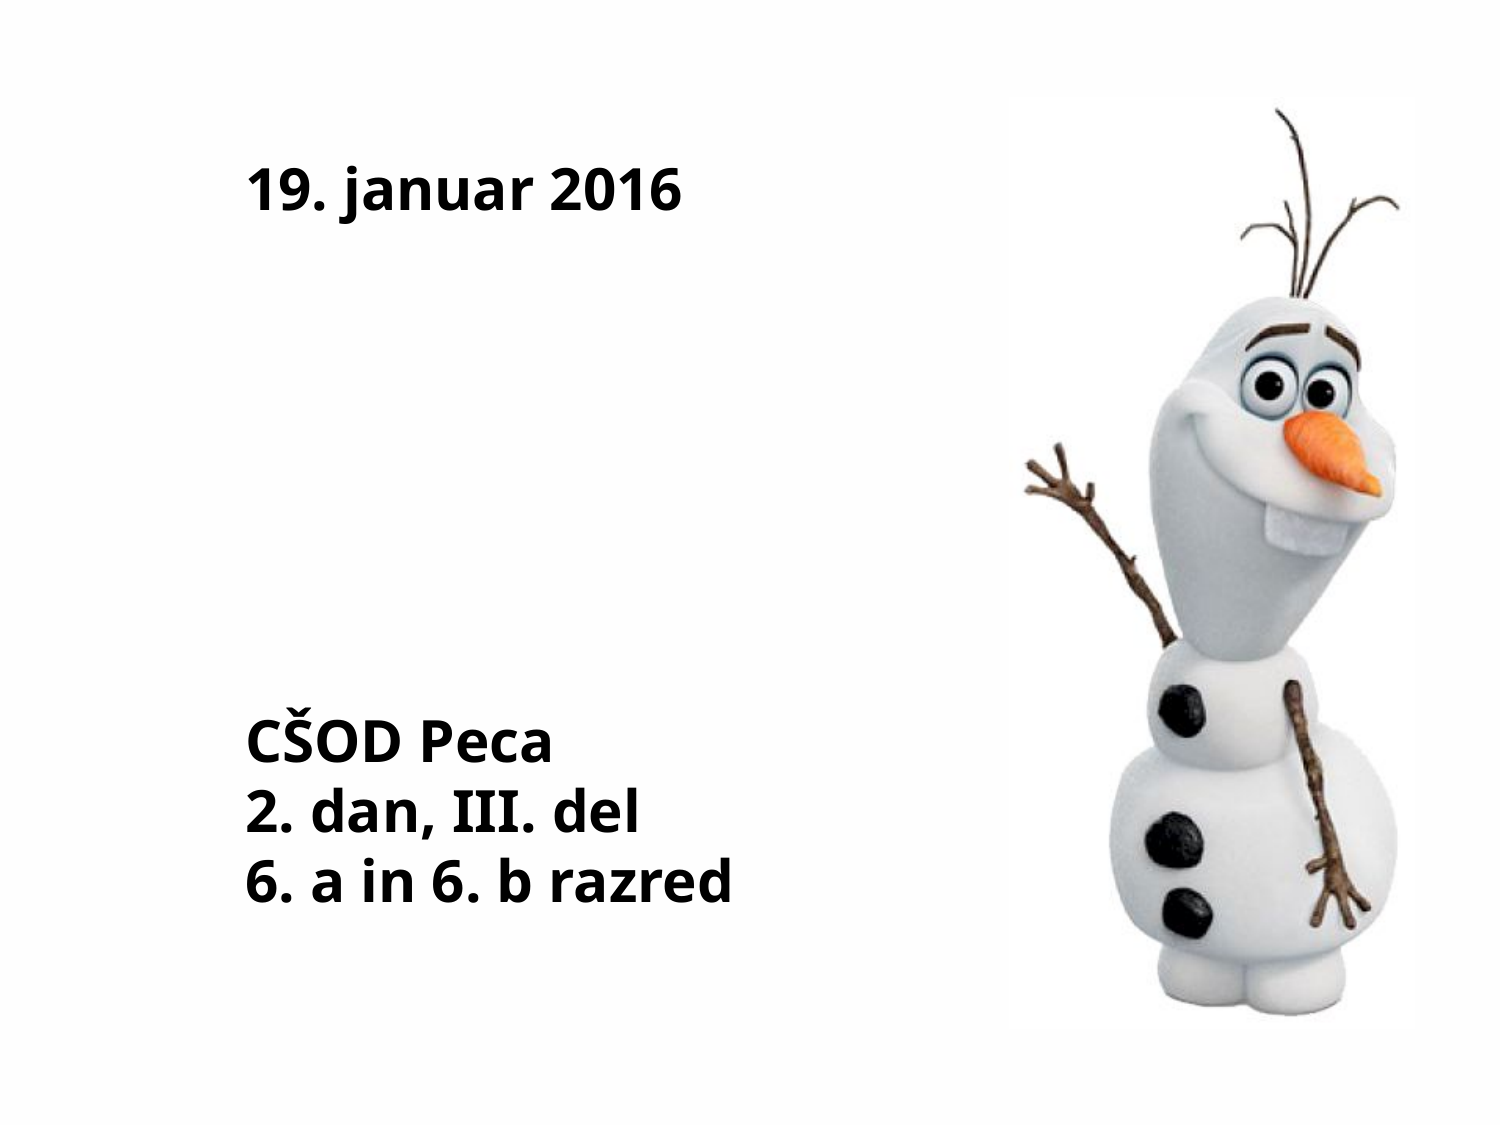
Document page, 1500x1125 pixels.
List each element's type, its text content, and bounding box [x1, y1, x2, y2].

picture [1009, 97, 1415, 1030]
text_box 19. januar 2016 [230, 145, 522, 231]
text_box CŠOD Peca 2. dan, III. del 6. a in 6. b razred [230, 696, 579, 925]
